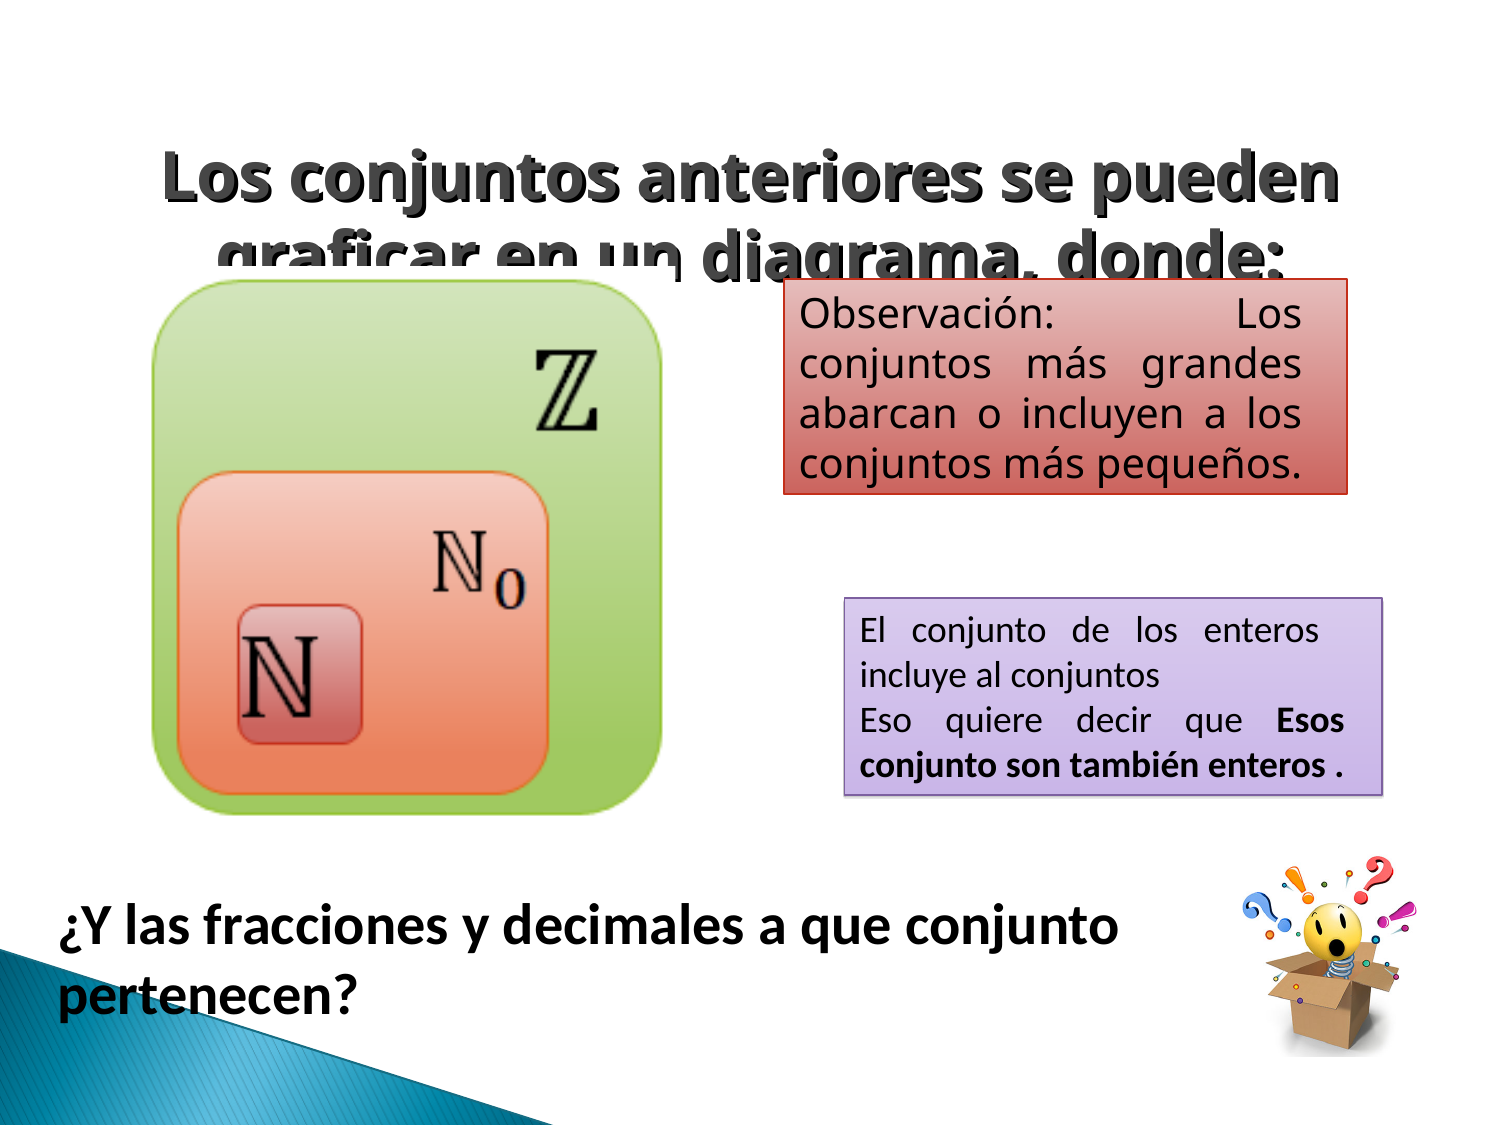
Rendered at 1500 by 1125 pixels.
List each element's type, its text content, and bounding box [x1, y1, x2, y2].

picture [143, 266, 676, 829]
text_box El conjunto de los enteros incluye al conjuntos Eso quiere decir que Esos conjunto son también enteros . [844, 597, 1383, 795]
text_box ¿Y las fracciones y decimales a que conjunto pertenecen? [42, 878, 1180, 1035]
title Los conjuntos anteriores se pueden graficar en un diagrama, donde: [75, 45, 1426, 233]
text_box Observación: Los conjuntos más grandes abarcan o incluyen a los conjuntos más pequeños. [784, 279, 1347, 494]
picture [1180, 850, 1491, 1057]
